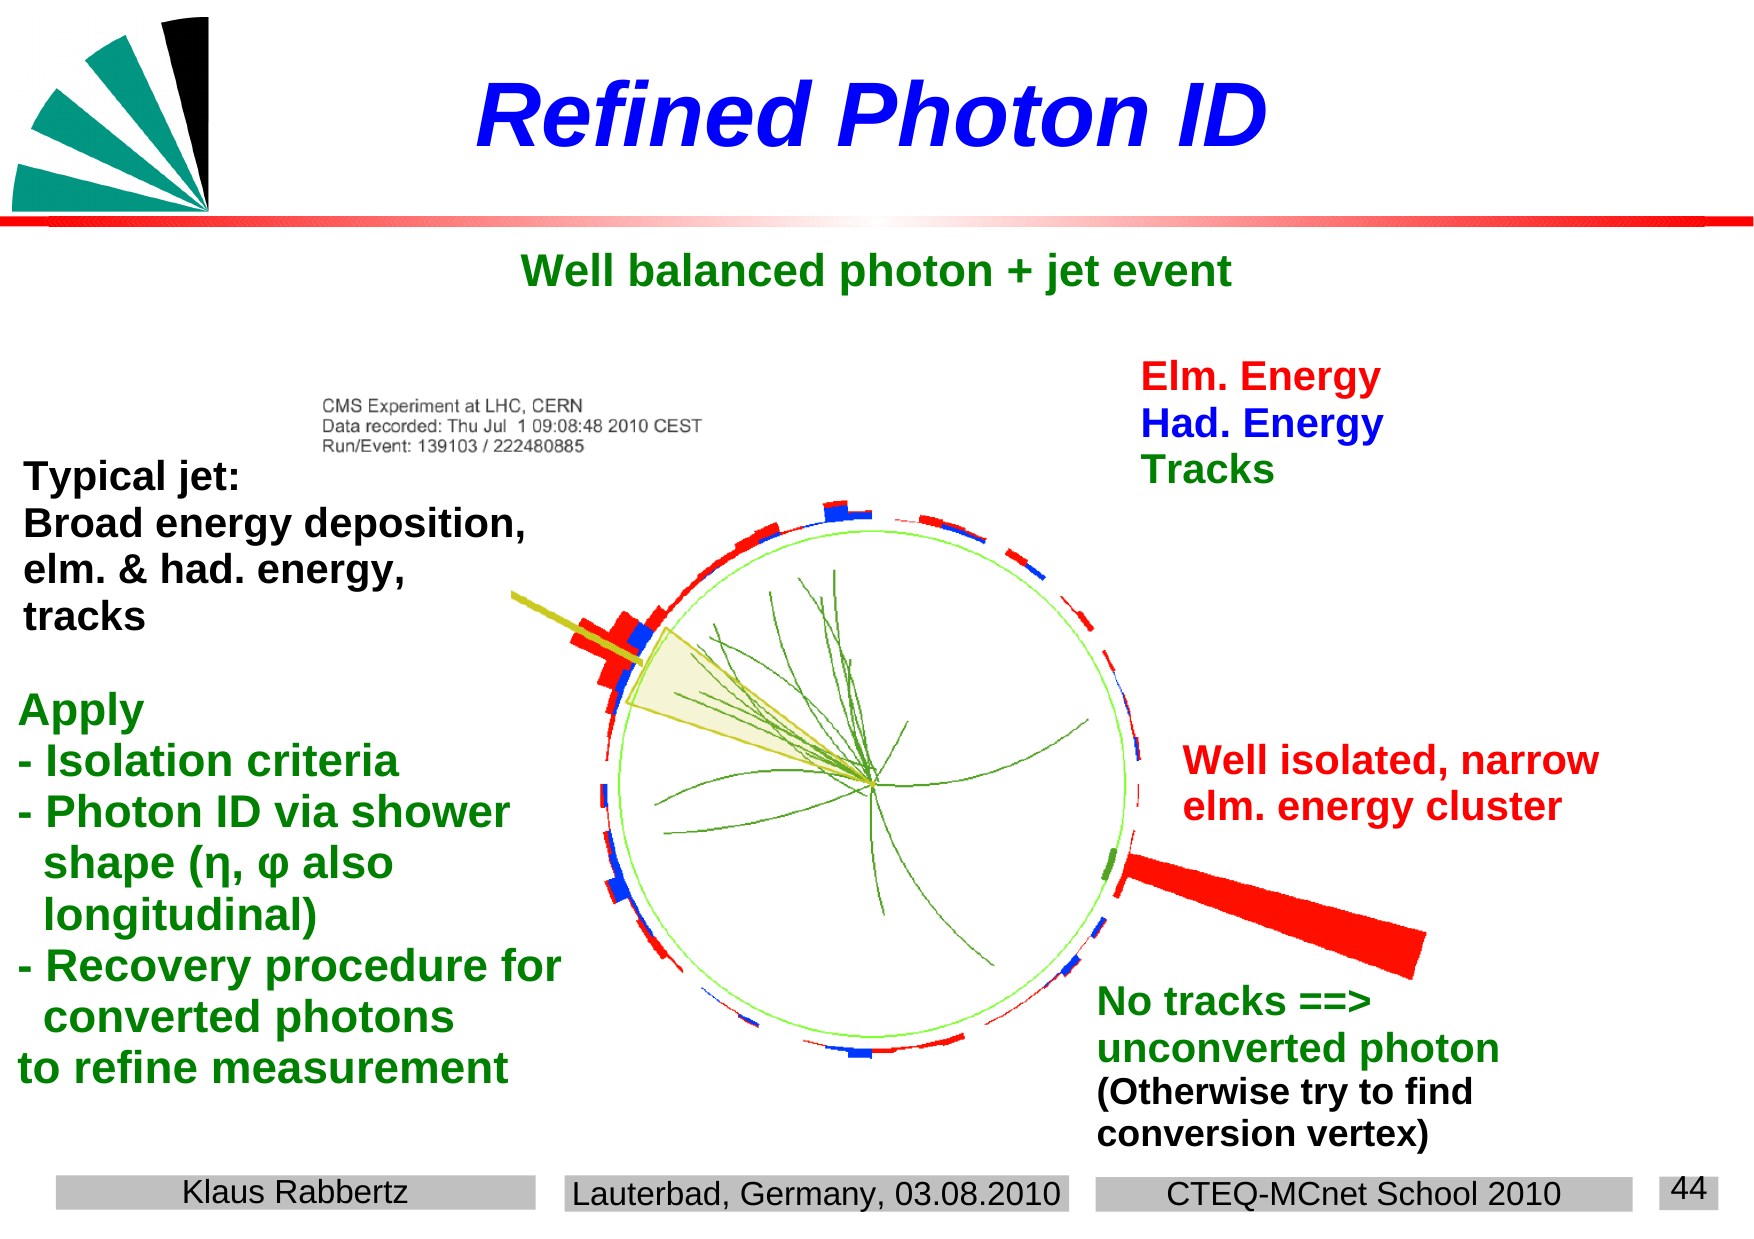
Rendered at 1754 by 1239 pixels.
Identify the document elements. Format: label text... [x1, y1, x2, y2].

text_box Elm. Energy Had. Energy Tracks [1128, 347, 1396, 502]
text_box Apply - Isolation criteria - Photon ID via shower shape (η, φ also longitudinal) - Recovery procedure for converted photons to refine measurement [5, 677, 574, 1108]
text_box Well balanced photon + jet event [508, 238, 1245, 304]
picture [317, 390, 1437, 1069]
title Refined Photon ID [220, 22, 1525, 207]
picture [12, 17, 209, 214]
text_box Well isolated, narrow elm. energy cluster [1170, 730, 1613, 838]
text_box Typical jet: Broad energy deposition, elm. & had. energy, tracks [11, 447, 538, 649]
text_box No tracks ==> unconverted photon (Otherwise try to find conversion vertex) [1084, 972, 1512, 1166]
